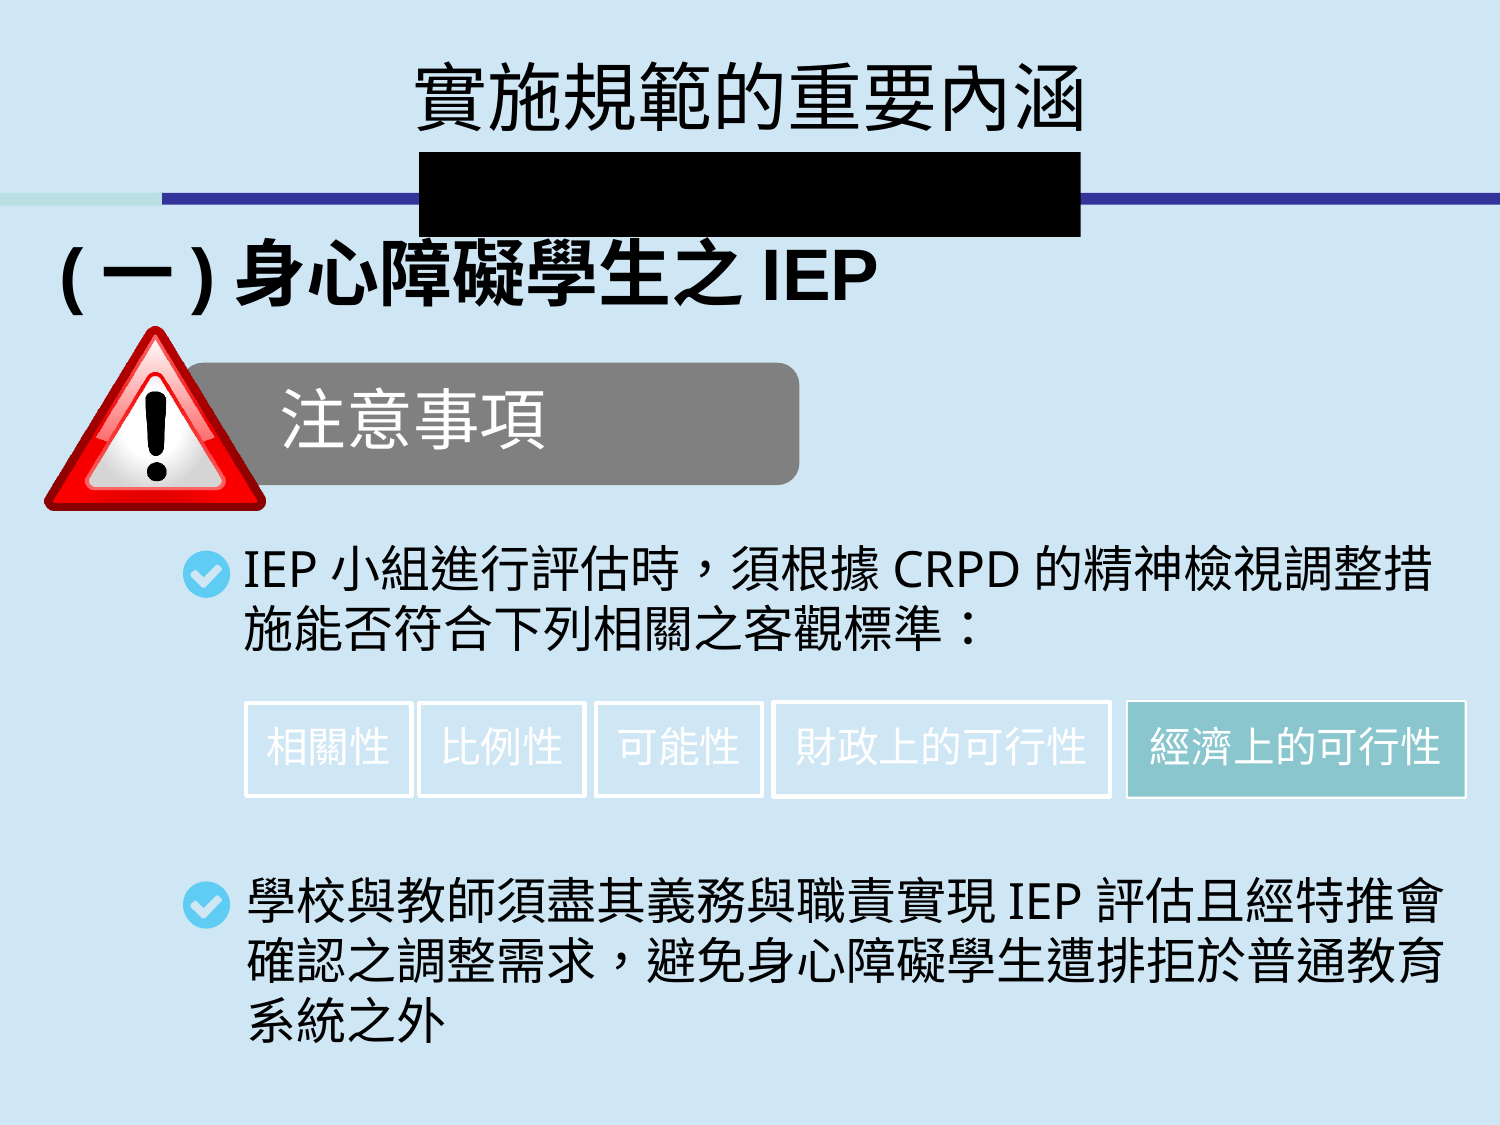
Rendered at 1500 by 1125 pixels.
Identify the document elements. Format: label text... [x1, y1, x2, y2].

text_box 財政上的可行性 [773, 702, 1111, 797]
text_box 相關性 [246, 702, 412, 796]
text_box [0, 192, 419, 206]
text_box IEP小組進行評估時，須根據CRPD的精神檢視調整措施能否符合下列相關之客觀標準： [243, 537, 1477, 658]
text_box [182, 550, 231, 598]
text_box 可能性 [596, 702, 762, 796]
text_box 比例性 [419, 702, 585, 796]
text_box 注意事項 [266, 364, 798, 483]
text_box 學校與教師須盡其義務與職責實現IEP評估且經特推會確認之調整需求，避免身心障礙學生遭排拒於普通教育系統之外 [246, 869, 1465, 1050]
text_box (一)身心障礙學生之IEP [44, 232, 1278, 310]
text_box 經濟上的可行性 [1127, 702, 1465, 797]
text_box 實施規範的重要內涵 [0, 42, 1500, 148]
picture [44, 326, 266, 511]
text_box [182, 881, 231, 929]
text_box [1081, 192, 1500, 205]
text_box IEP/IGP與課程規劃 [419, 152, 1081, 232]
